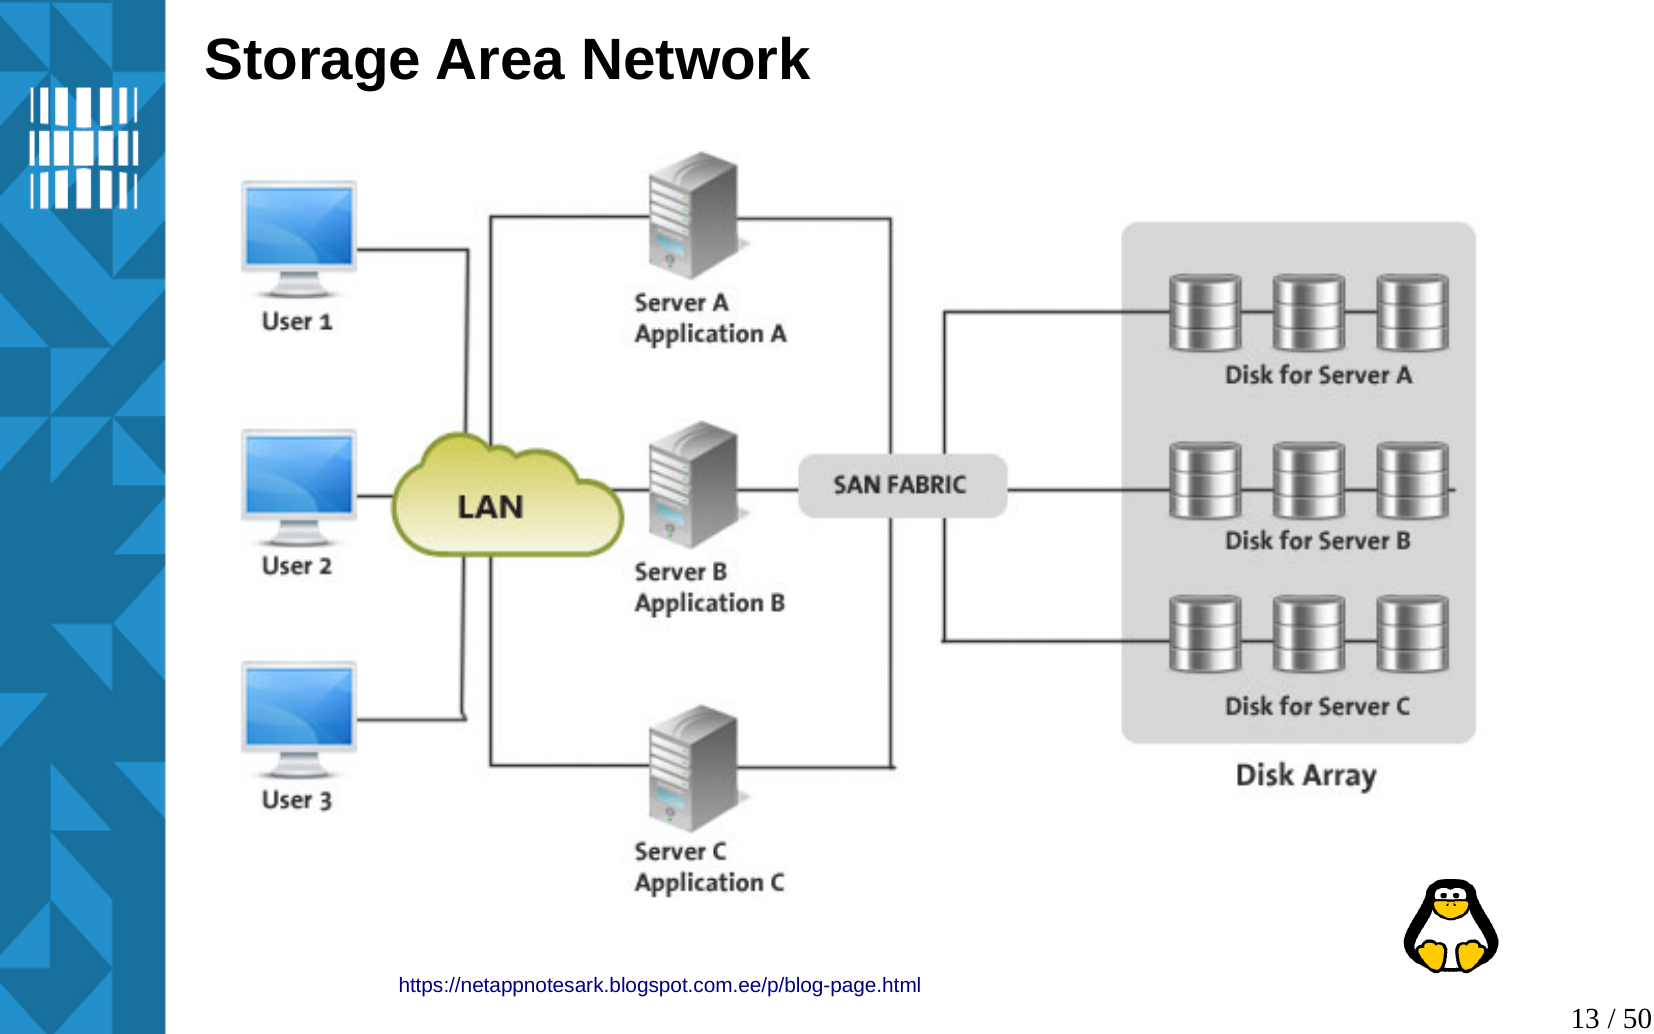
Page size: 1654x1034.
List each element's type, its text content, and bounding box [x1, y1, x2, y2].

title Storage Area Network [204, 17, 1607, 101]
picture [218, 129, 1529, 983]
text_box https://netappnotesark.blogspot.com.ee/p/blog-page.html [383, 965, 939, 1004]
